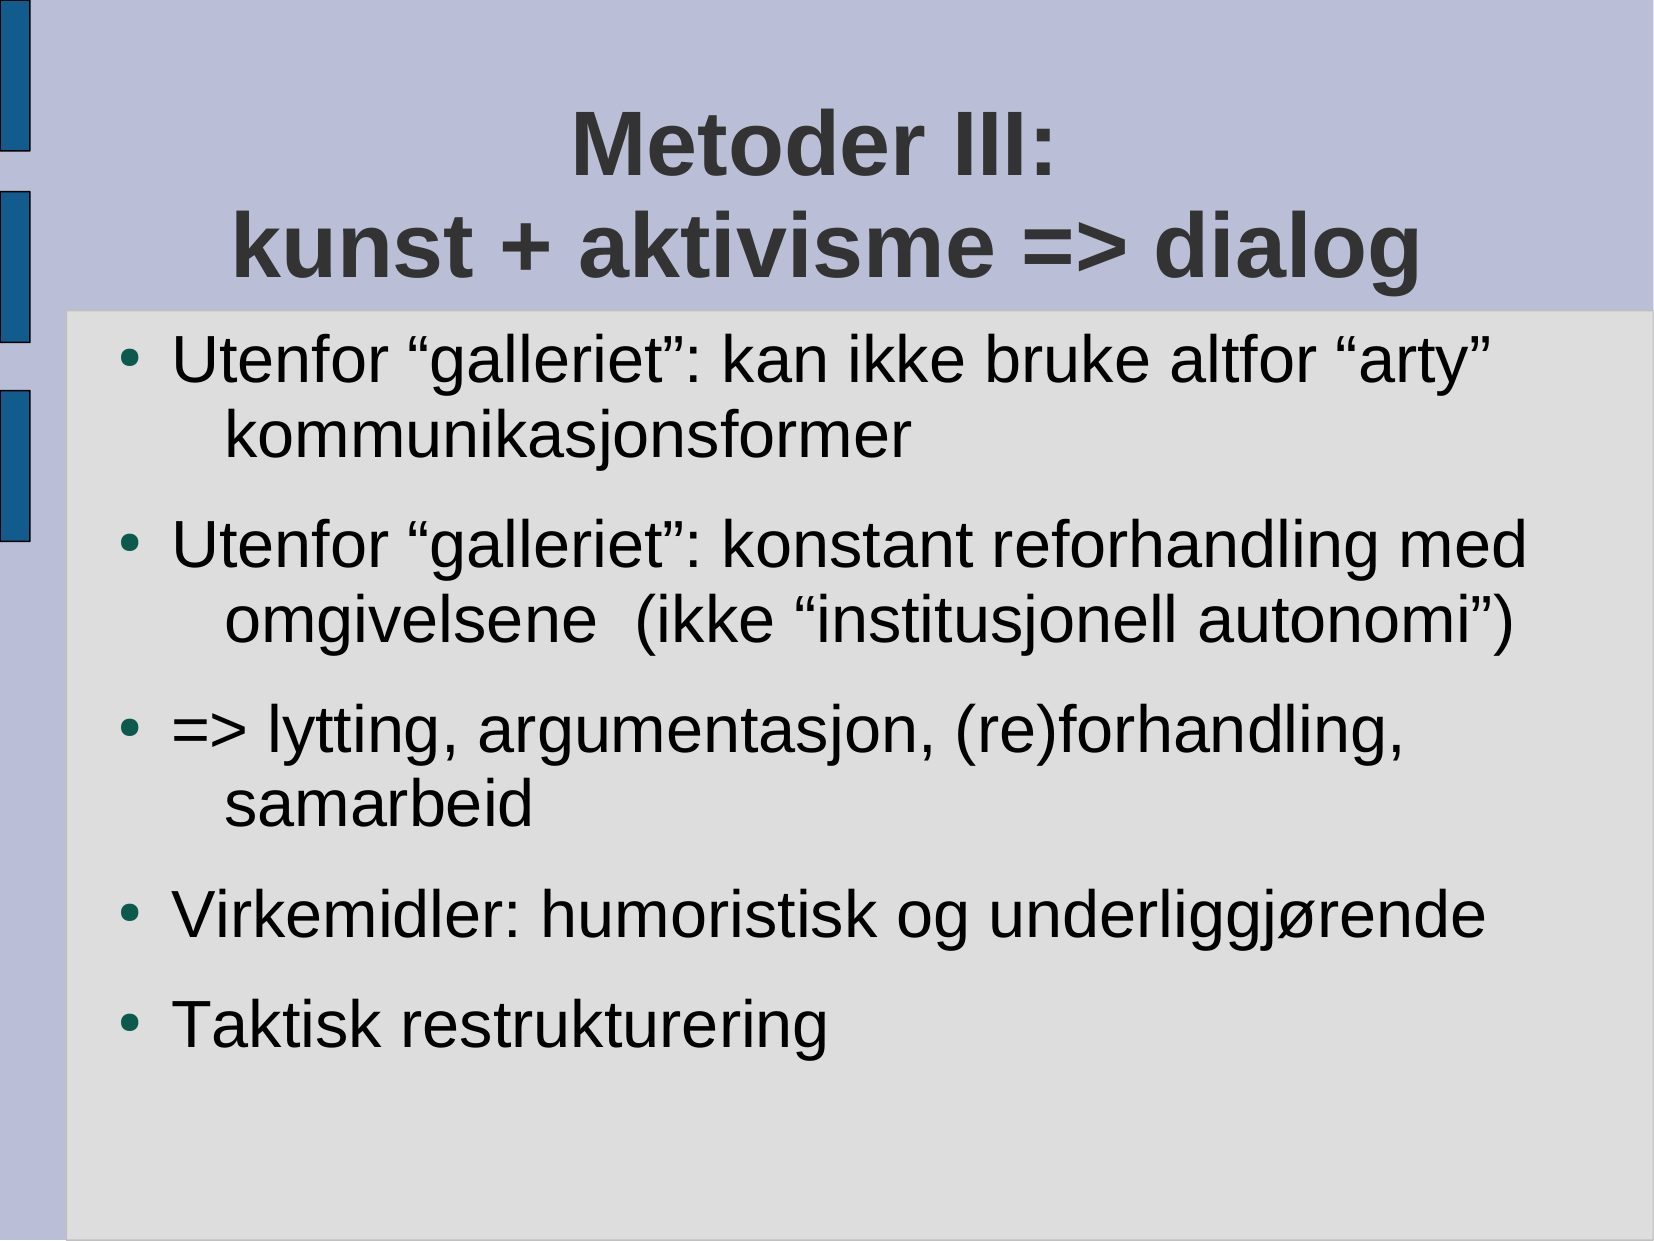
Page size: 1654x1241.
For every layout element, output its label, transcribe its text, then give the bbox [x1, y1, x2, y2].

title Metoder III: kunst + aktivisme => dialog [121, 91, 1534, 299]
list Utenfor “galleriet”: kan ikke bruke altfor “arty” kommunikasjonsformer Utenfor “galleriet”: konstant reforhandling med omgivelsene (ikke “institusjonell autonomi”) => lytting, argumentasjon, (re)forhandling, samarbeid Virkemidler: humoristisk og underliggjørende Taktisk restrukturering [82, 321, 1630, 1212]
